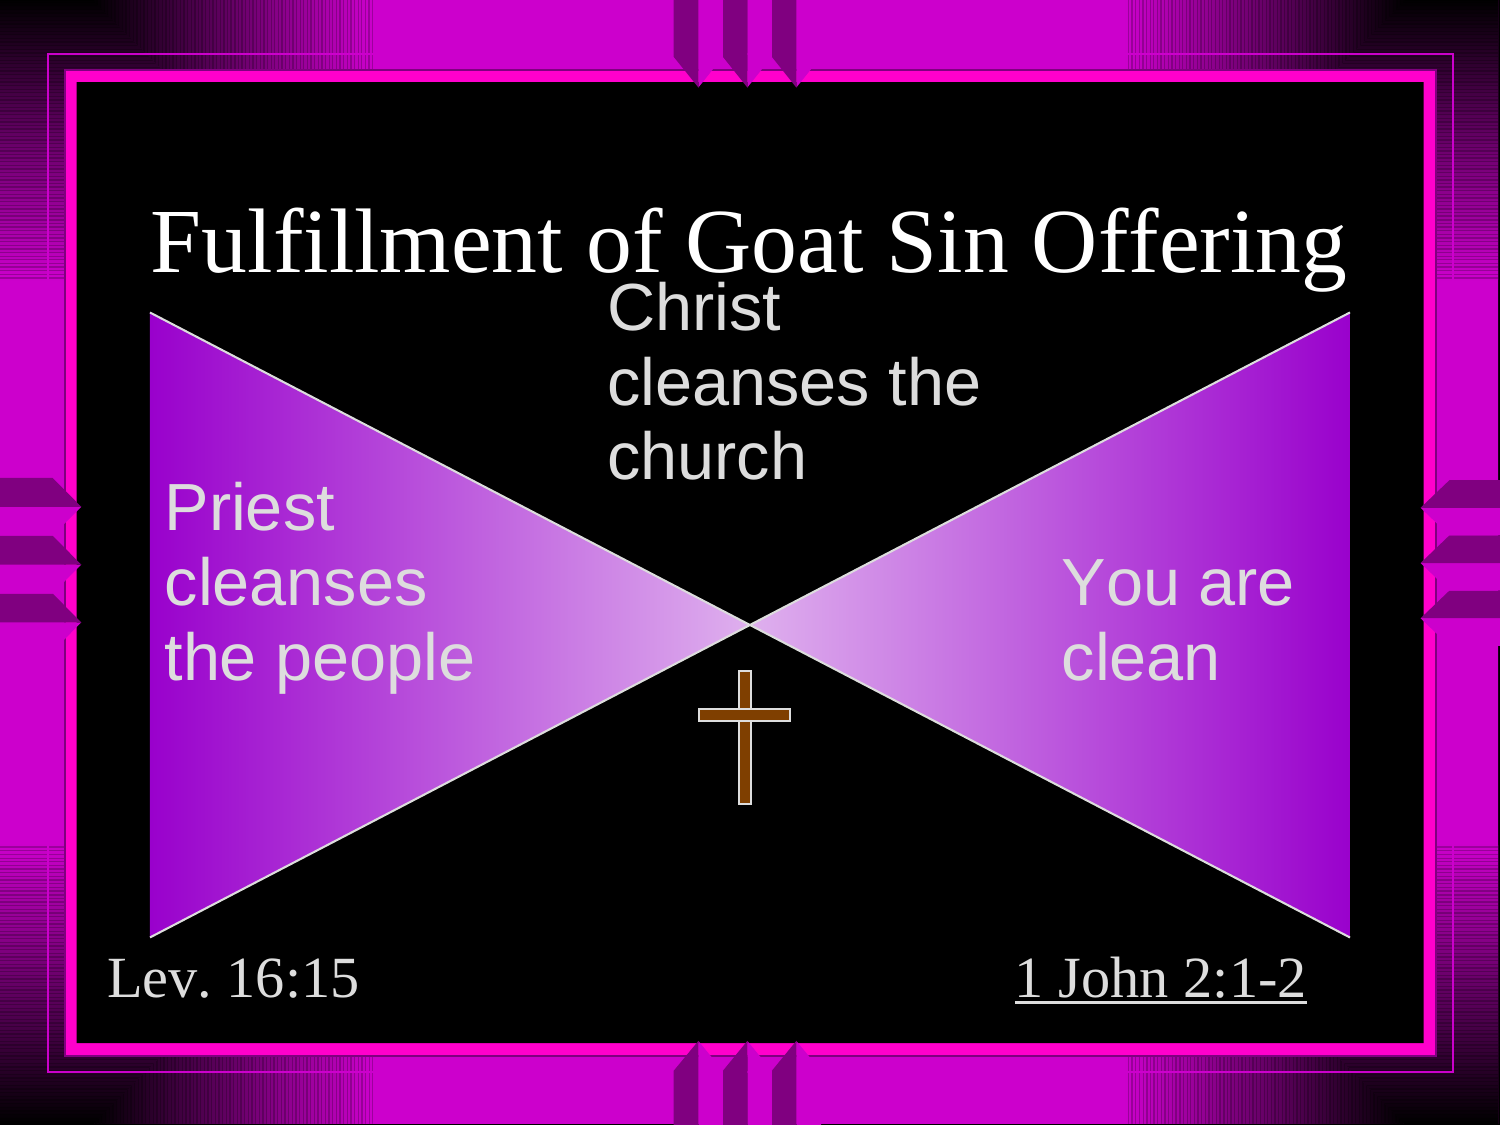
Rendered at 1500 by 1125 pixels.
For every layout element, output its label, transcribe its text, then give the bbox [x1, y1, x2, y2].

text_box 1 John 2:1-2 [999, 937, 1401, 1018]
text_box Christ cleanses the church [592, 262, 1037, 502]
text_box [755, 314, 1351, 936]
title Fulfillment of Goat Sin Offering [52, 112, 1448, 300]
text_box Priest cleanses the people [149, 462, 550, 702]
text_box [149, 314, 432, 462]
text_box [699, 671, 790, 804]
text_box [149, 523, 745, 936]
text_box You are clean [1046, 537, 1372, 703]
text_box Lev. 16:15 [92, 937, 593, 1018]
